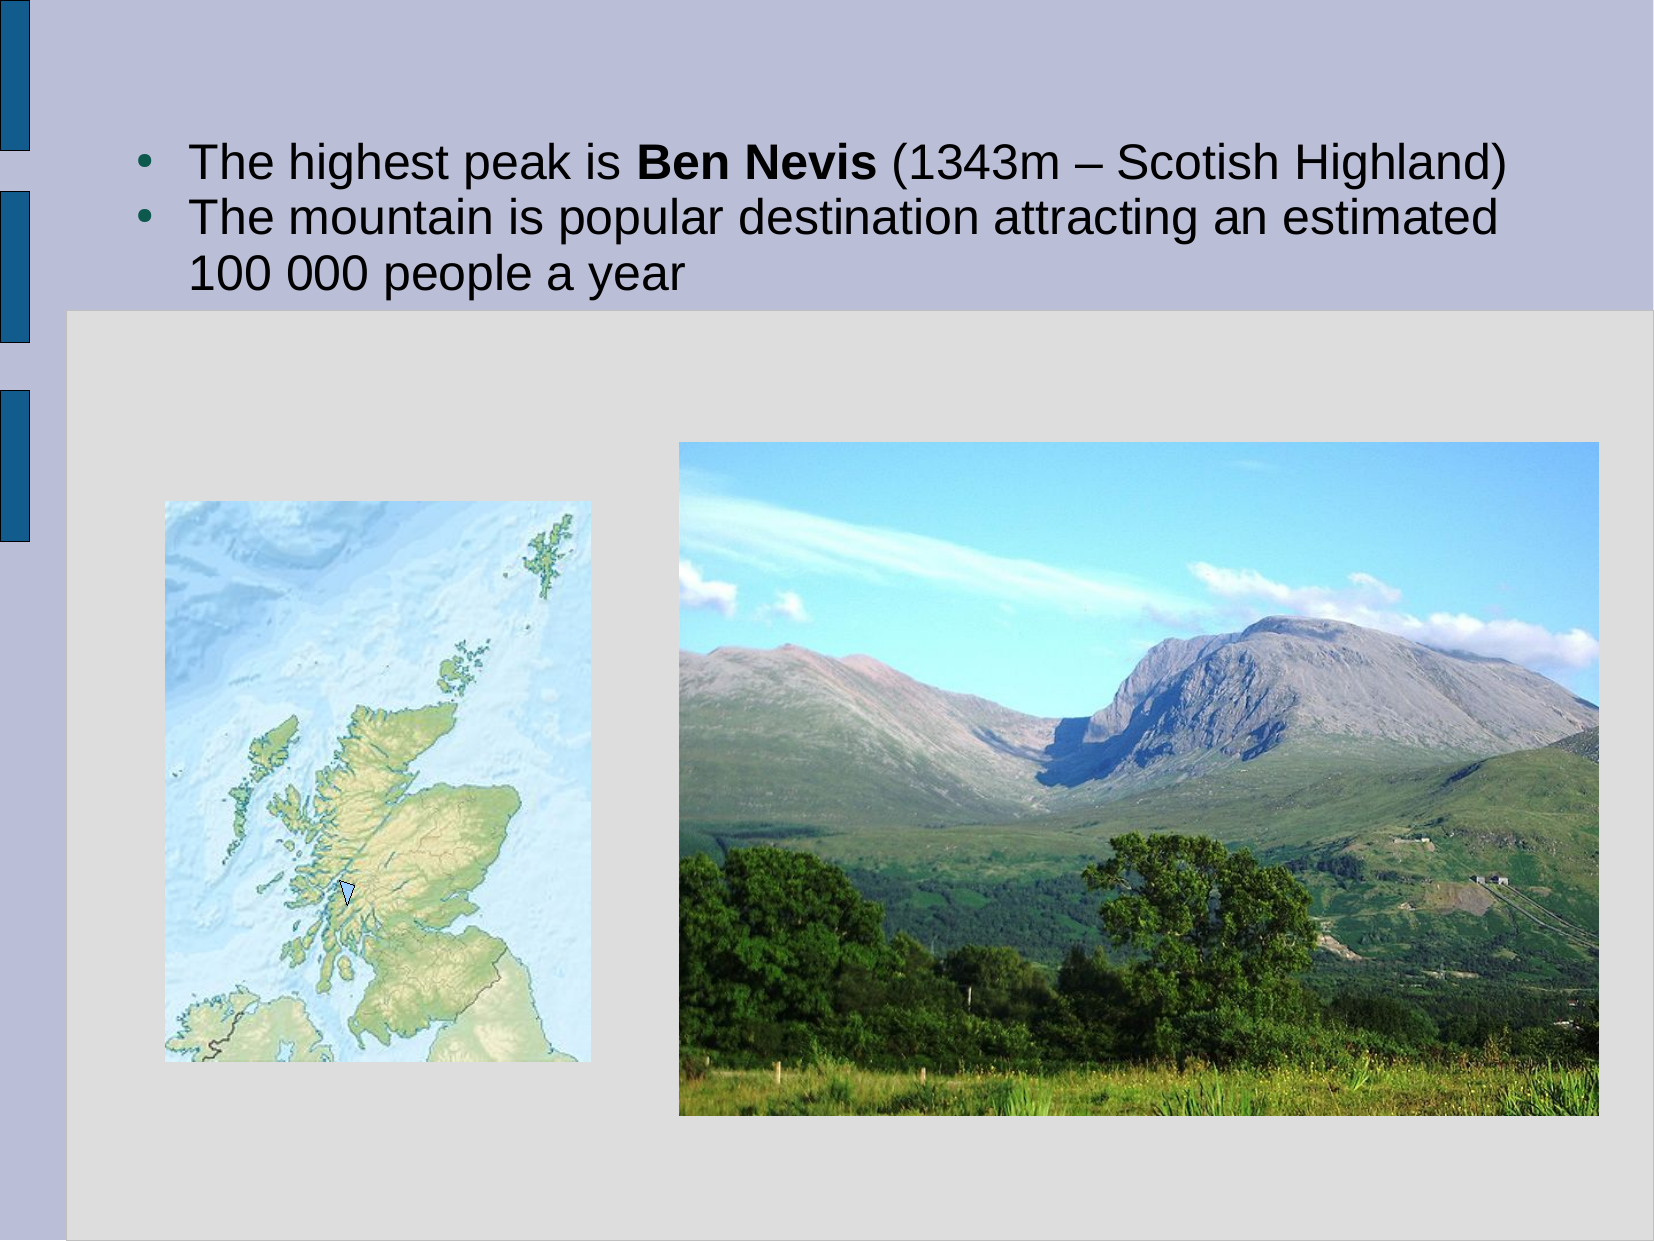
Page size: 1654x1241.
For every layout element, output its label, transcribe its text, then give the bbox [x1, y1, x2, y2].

picture [165, 501, 591, 1062]
list The highest peak is Ben Nevis (1343m – Scotish Highland) The mountain is popular destination attracting an estimated 100 000 people a year [118, 134, 1531, 916]
text_box [339, 880, 355, 906]
picture [679, 442, 1599, 1116]
